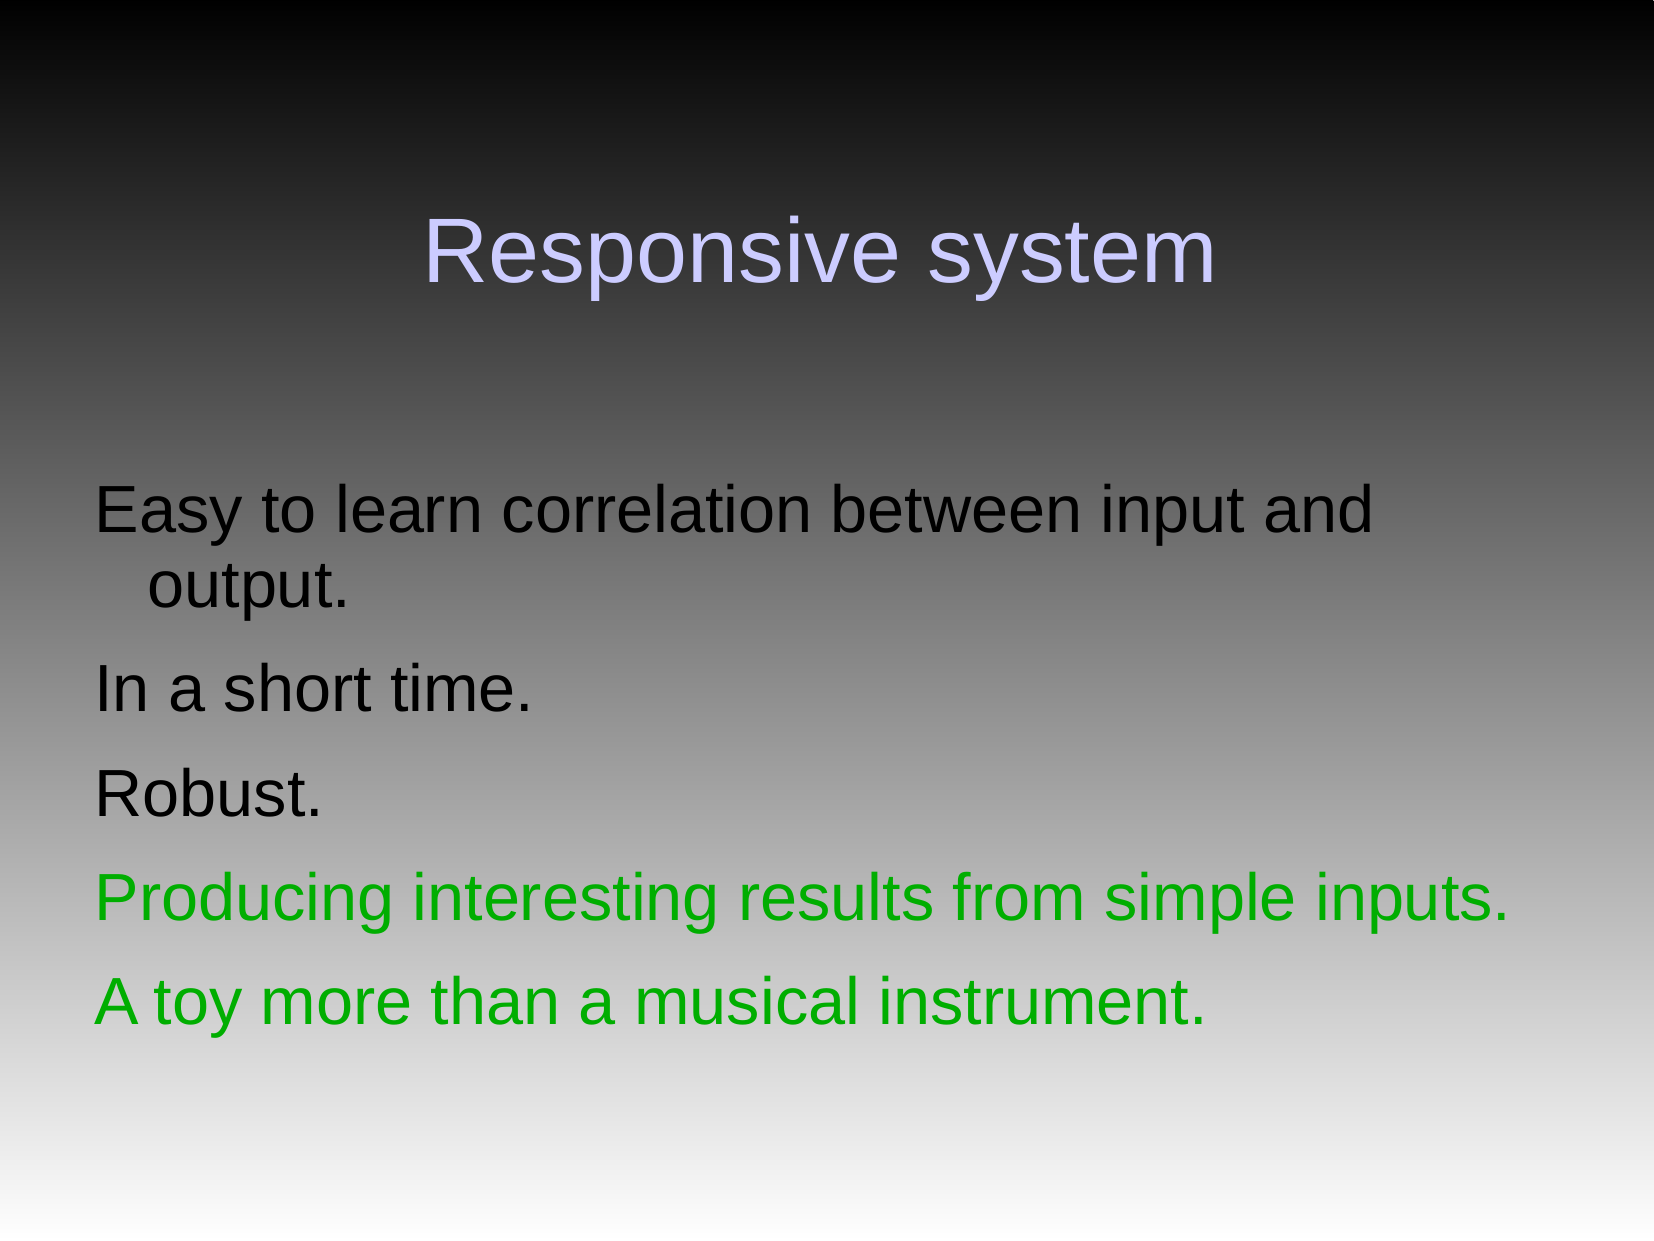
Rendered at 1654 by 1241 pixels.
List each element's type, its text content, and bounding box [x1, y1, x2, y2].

list Easy to learn correlation between input and output. In a short time. Robust. Producing interesting results from simple inputs. A toy more than a musical instrument. [76, 472, 1565, 1123]
title Responsive system [76, 147, 1565, 355]
